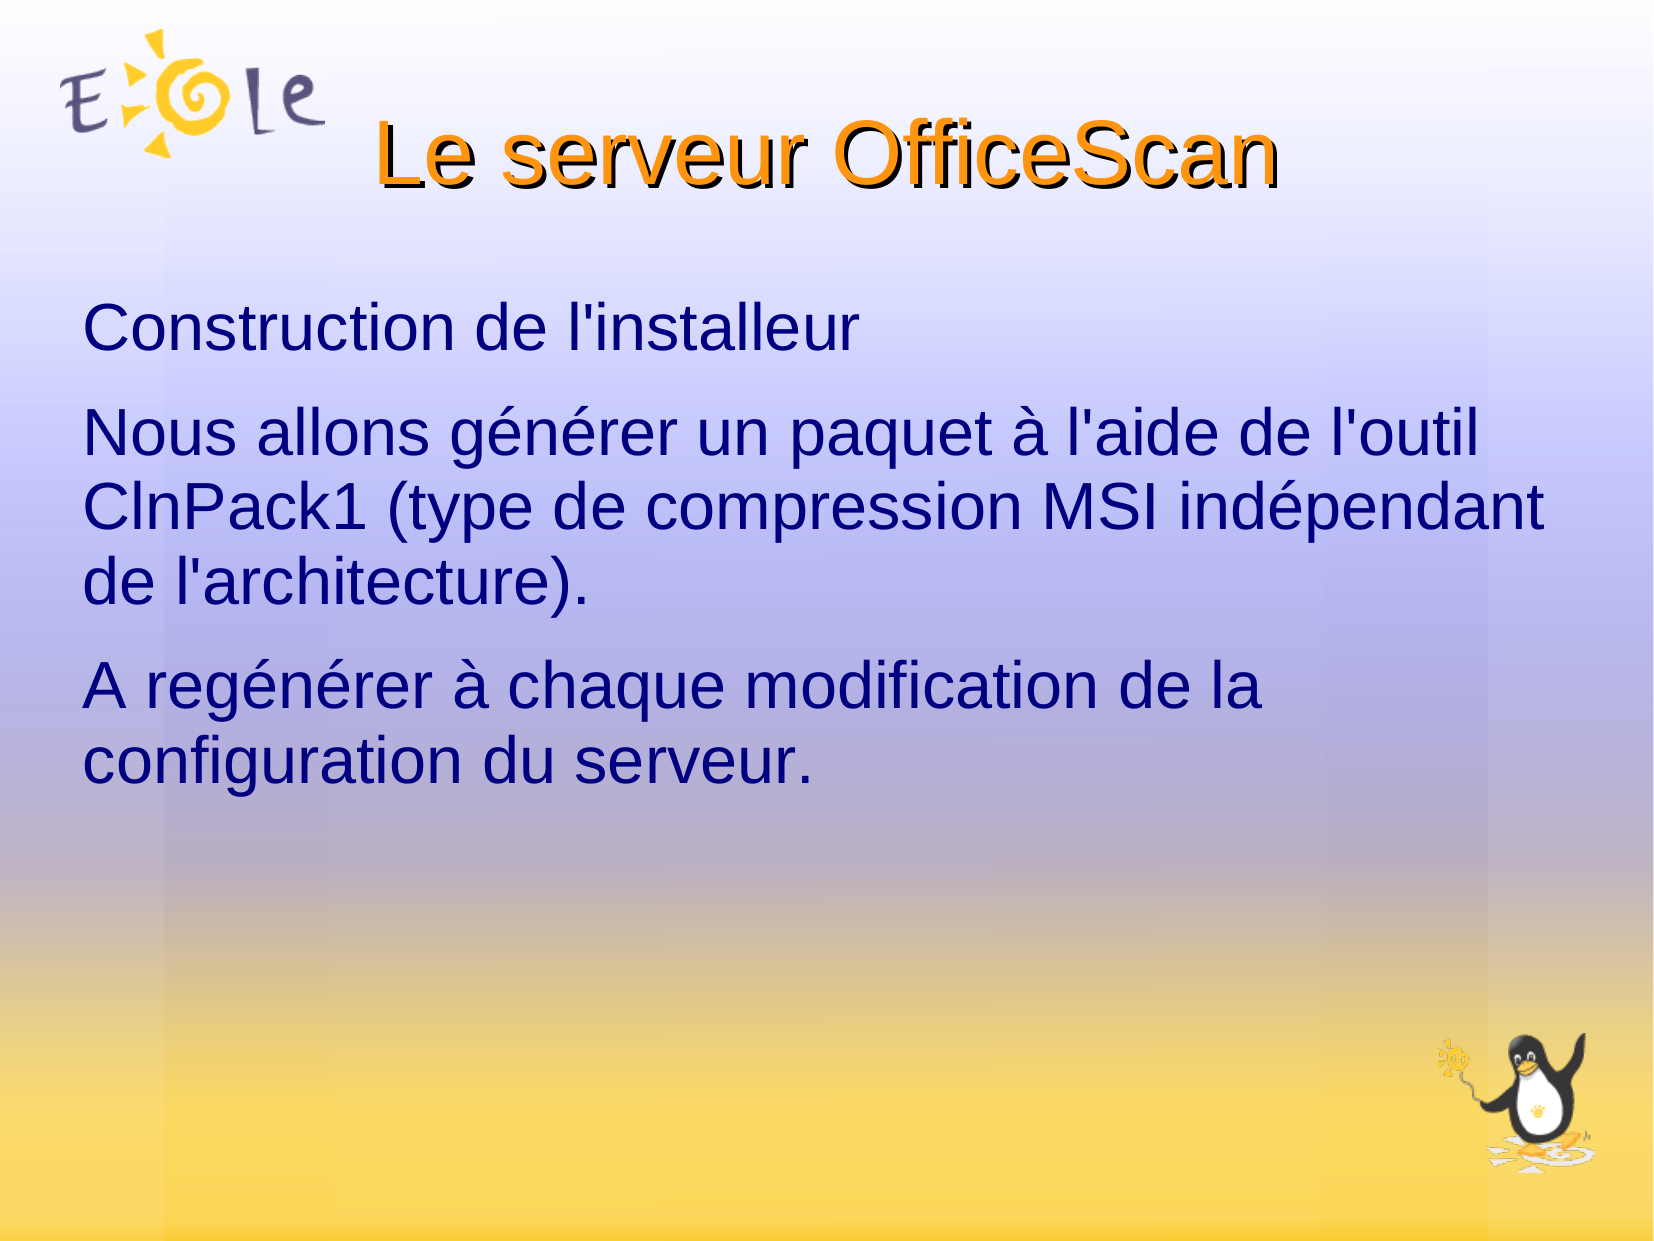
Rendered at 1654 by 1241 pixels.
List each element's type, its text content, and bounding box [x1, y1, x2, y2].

list Construction de l'installeur Nous allons générer un paquet à l'aide de l'outil ClnPack1 (type de compression MSI indépendant de l'architecture). A regénérer à chaque modification de la configuration du serveur. [82, 290, 1571, 1109]
picture [0, 0, 1654, 1241]
title Le serveur OfficeScan [82, 56, 1571, 250]
